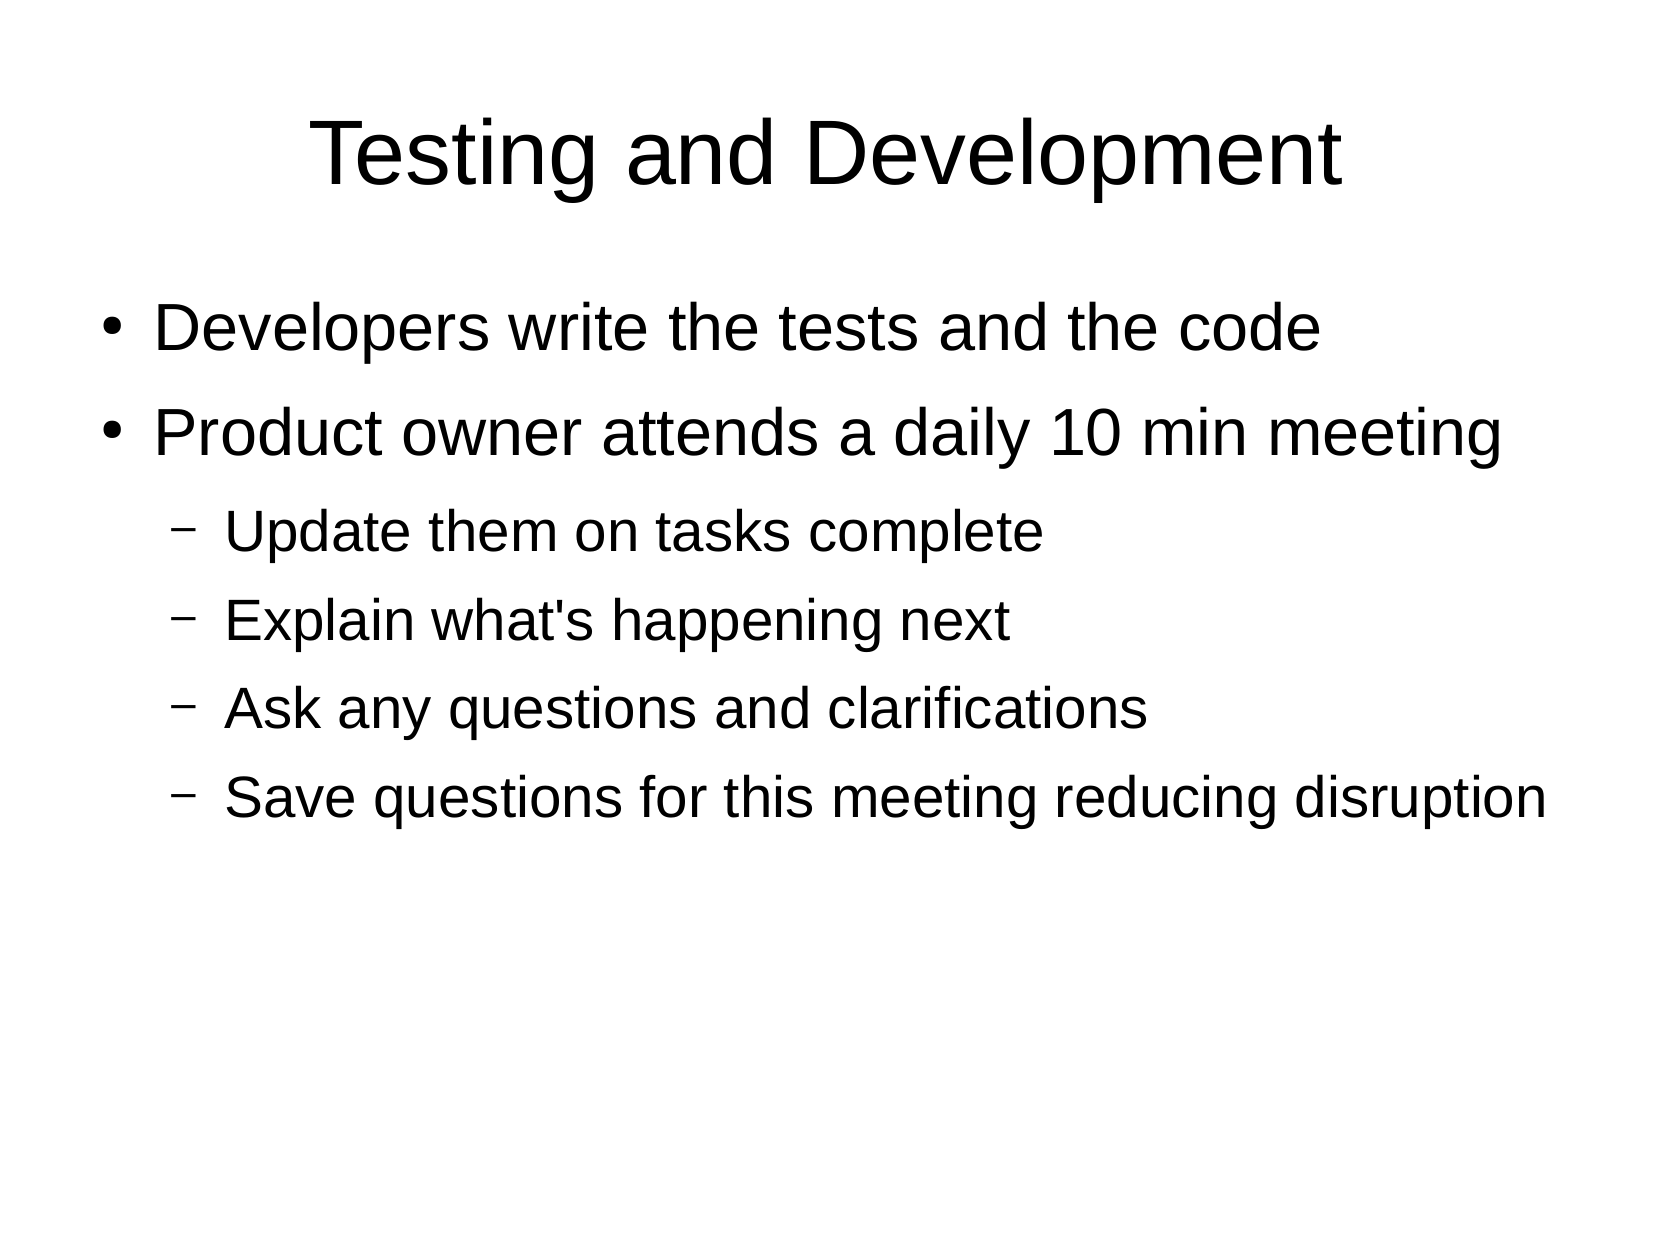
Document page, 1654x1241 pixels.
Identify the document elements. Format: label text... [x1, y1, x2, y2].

list Developers write the tests and the code Product owner attends a daily 10 min meeting Update them on tasks complete Explain what's happening next Ask any questions and clarifications Save questions for this meeting reducing disruption [82, 290, 1571, 1010]
title Testing and Development [82, 49, 1571, 257]
